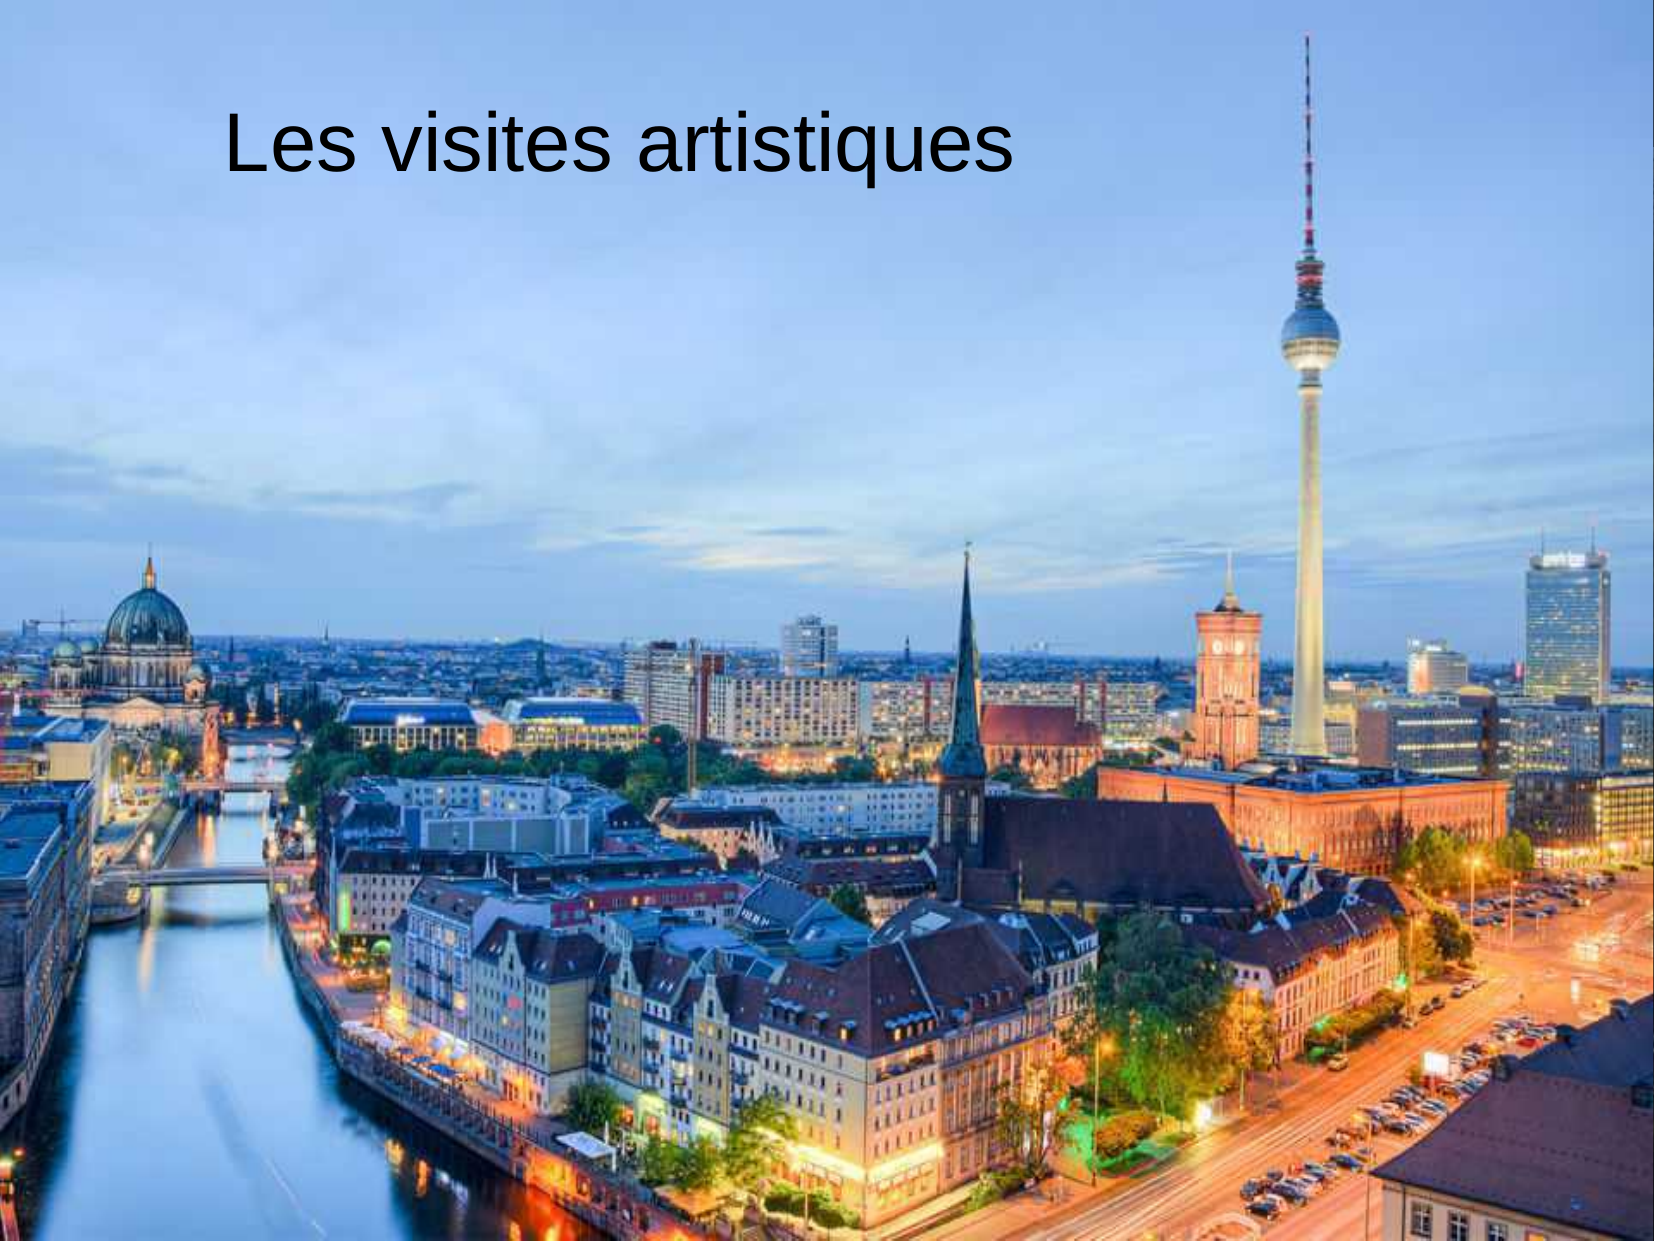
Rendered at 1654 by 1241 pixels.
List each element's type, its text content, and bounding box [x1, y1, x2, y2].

picture [0, 0, 1654, 1241]
text_box Les visites artistiques [88, 88, 1152, 197]
